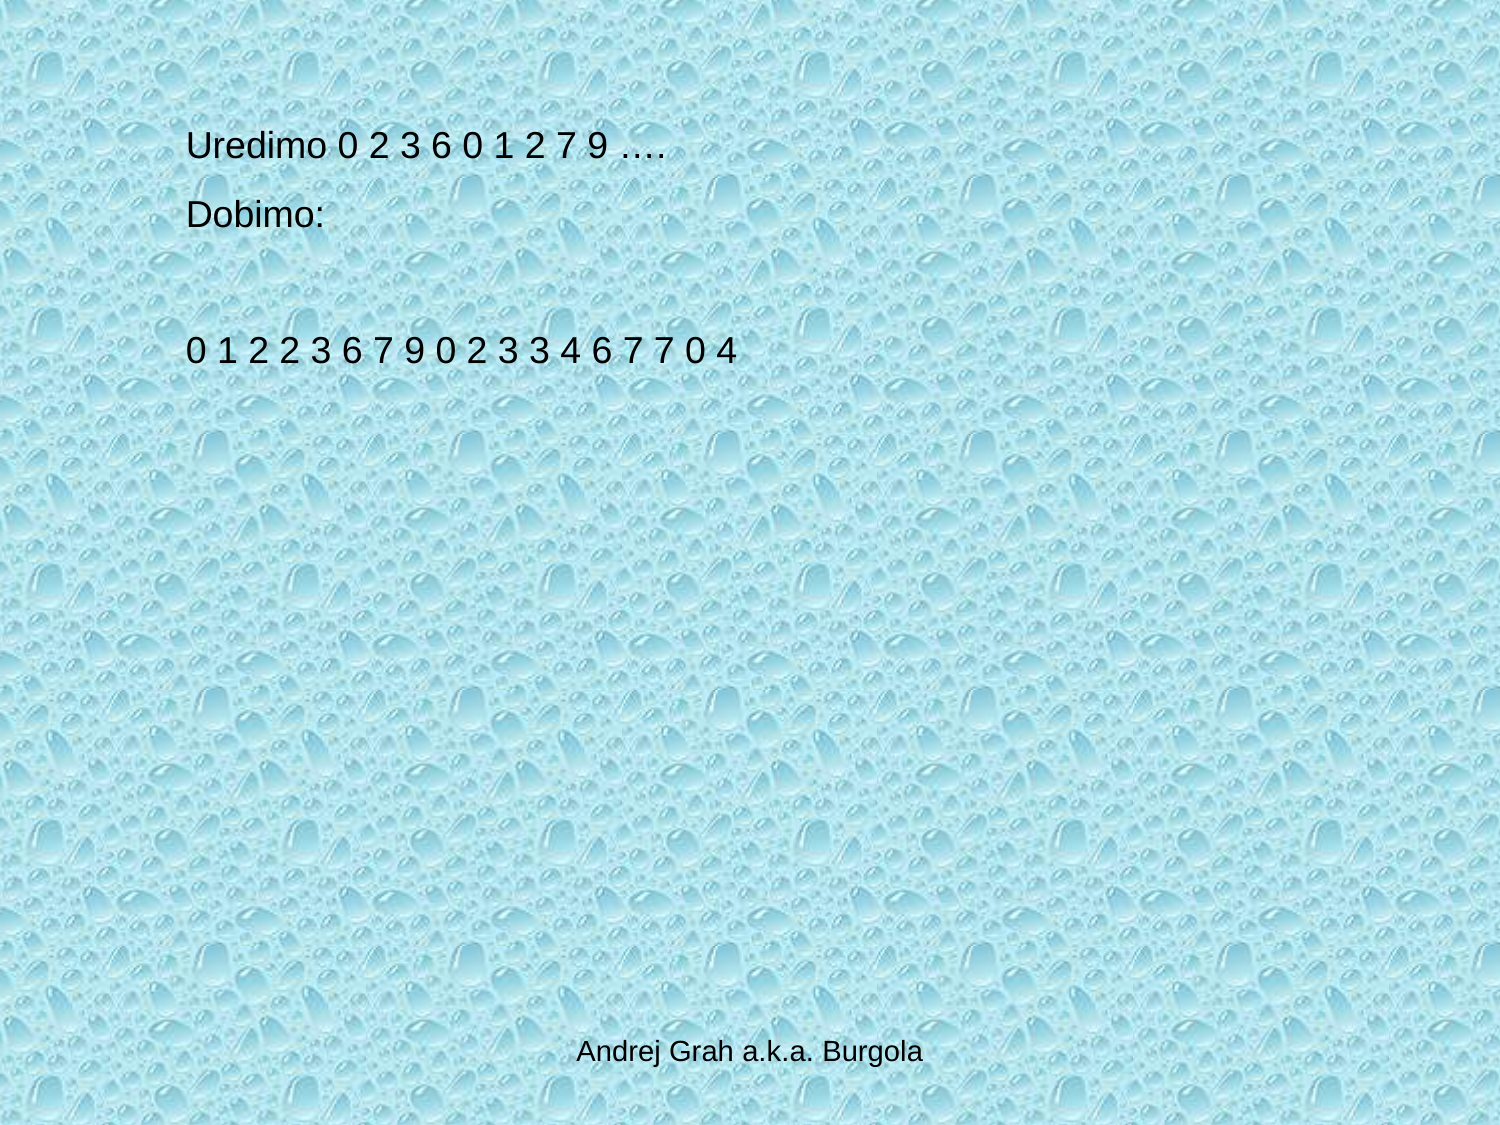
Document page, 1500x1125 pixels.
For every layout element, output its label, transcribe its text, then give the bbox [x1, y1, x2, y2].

text_box Uredimo 0 2 3 6 0 1 2 7 9 …. Dobimo: 0 1 2 2 3 6 7 9 0 2 3 3 4 6 7 7 0 4 [171, 113, 1164, 380]
text_box Andrej Grah a.k.a. Burgola [512, 1024, 988, 1103]
picture [0, 0, 1500, 1125]
